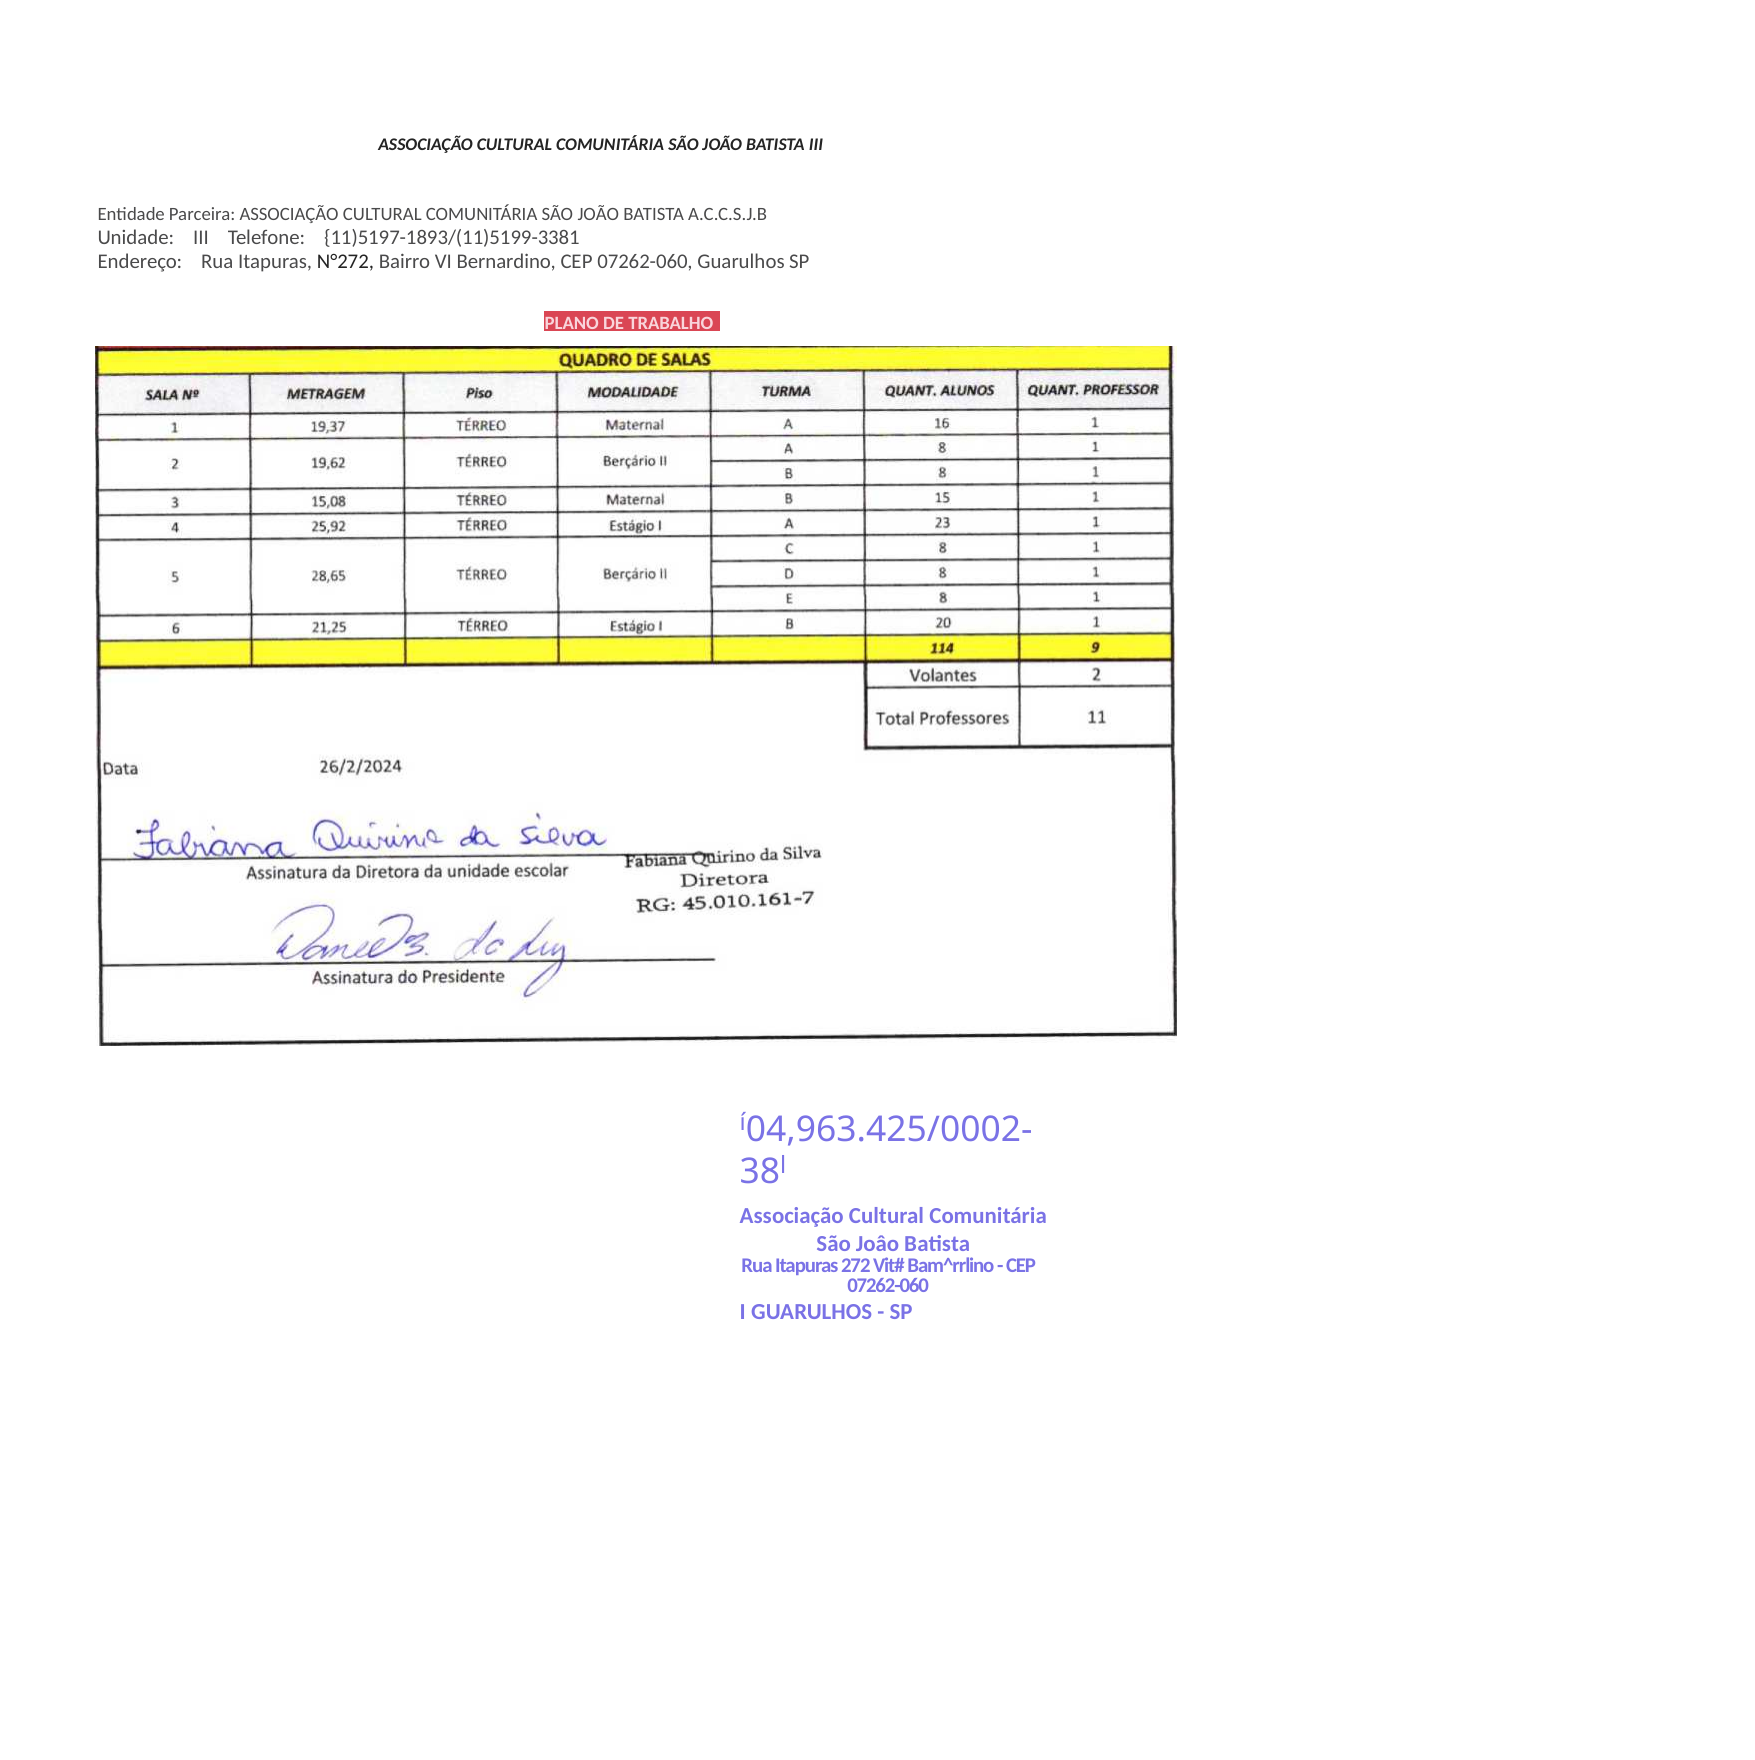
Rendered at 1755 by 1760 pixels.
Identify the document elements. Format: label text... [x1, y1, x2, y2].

text_box í04,963.425/0002-38l Associação Cultural Comunitária São Joâo Batista Rua Itapuras 272 Vit# Bam^rrlino - CEP 07262-060 I GUARULHOS - SP [739, 1106, 1074, 1327]
text_box PLANO DE TRABALHO [544, 311, 720, 331]
text_box Entidade Parceira: ASSOCIAÇÃO CULTURAL COMUNITÁRIA SÃO JOÃO BATISTA A.C.C.S.J.B Unidade: III Telefone: {11)5197-1893/(11)5199-3381 Endereço: Rua Itapuras, N°272, Bairro VI Bernardino, CEP 07262-060, Guarulhos SP [97, 199, 1136, 273]
picture [95, 346, 1177, 1046]
text_box ASSOCIAÇÃO CULTURAL COMUNITÁRIA SÃO JOÃO BATISTA III [97, 132, 1136, 155]
